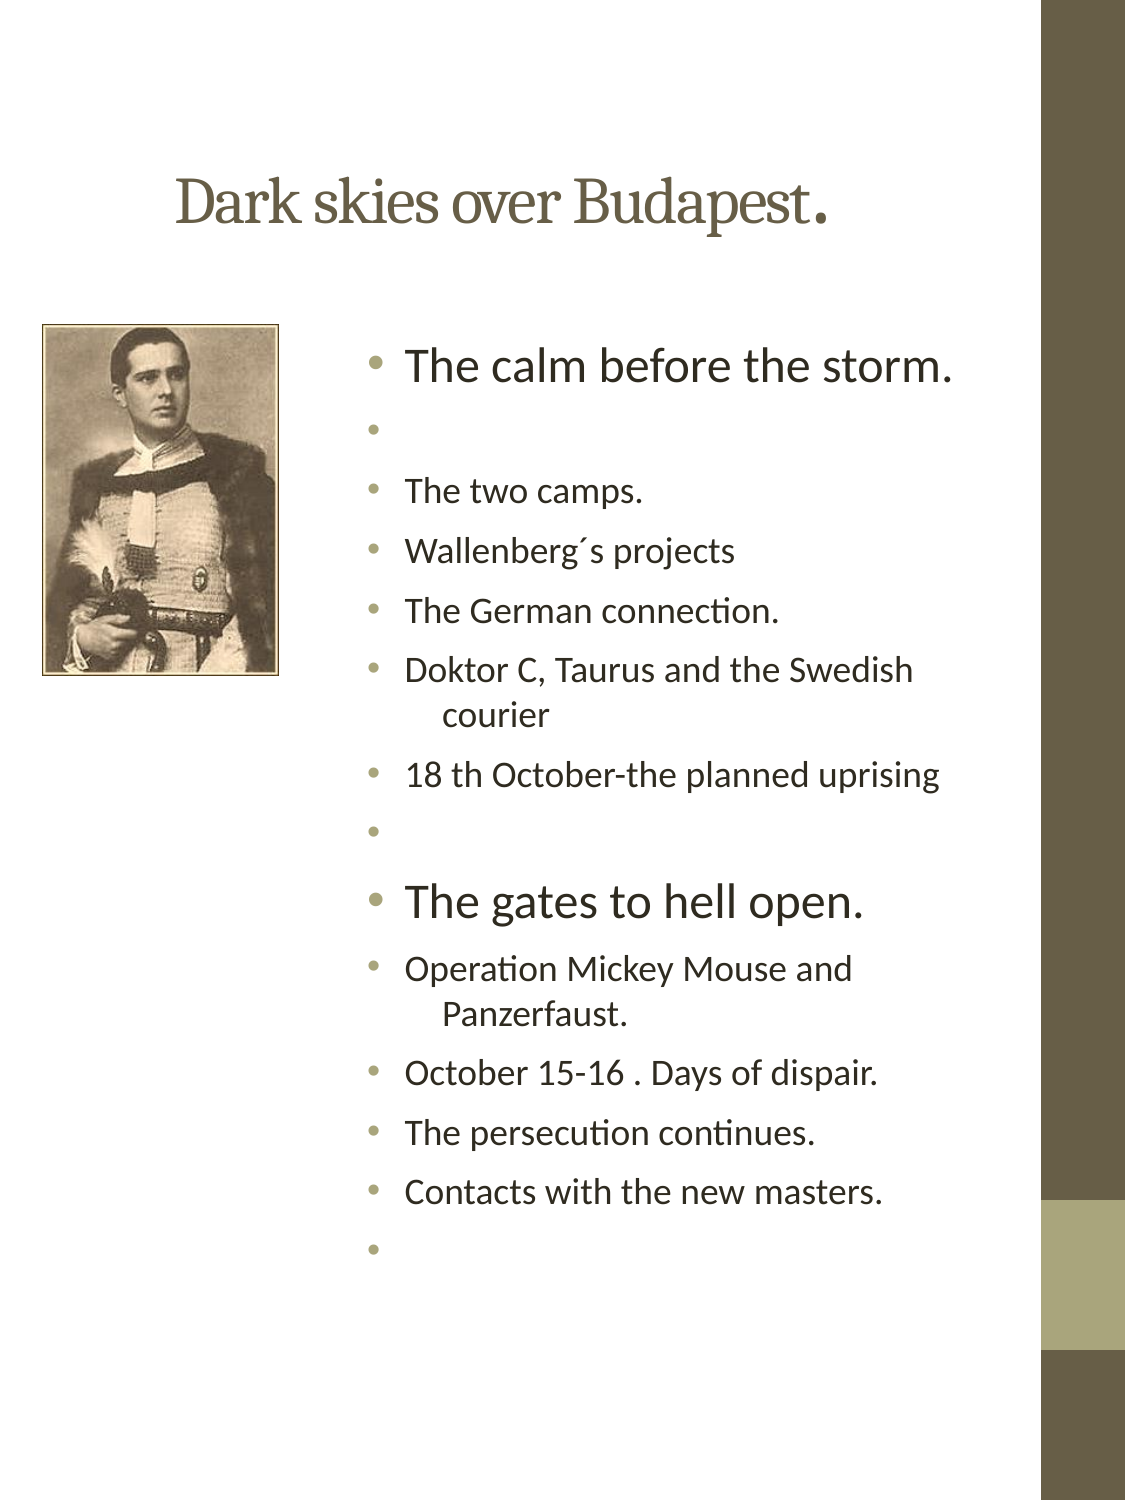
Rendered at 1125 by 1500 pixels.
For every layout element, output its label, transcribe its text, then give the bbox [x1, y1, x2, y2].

picture [42, 324, 279, 676]
list The calm before the storm. The two camps. Wallenberg´s projects The German connection. Doktor C, Taurus and the Swedish courier 18 th October-the planned uprising The gates to hell open. Operation Mickey Mouse and Panzerfaust. October 15-16 . Days of dispair. The persecution continues. Contacts with the new masters. [314, 324, 994, 1317]
title Dark skies over Budapest. [56, 60, 994, 311]
